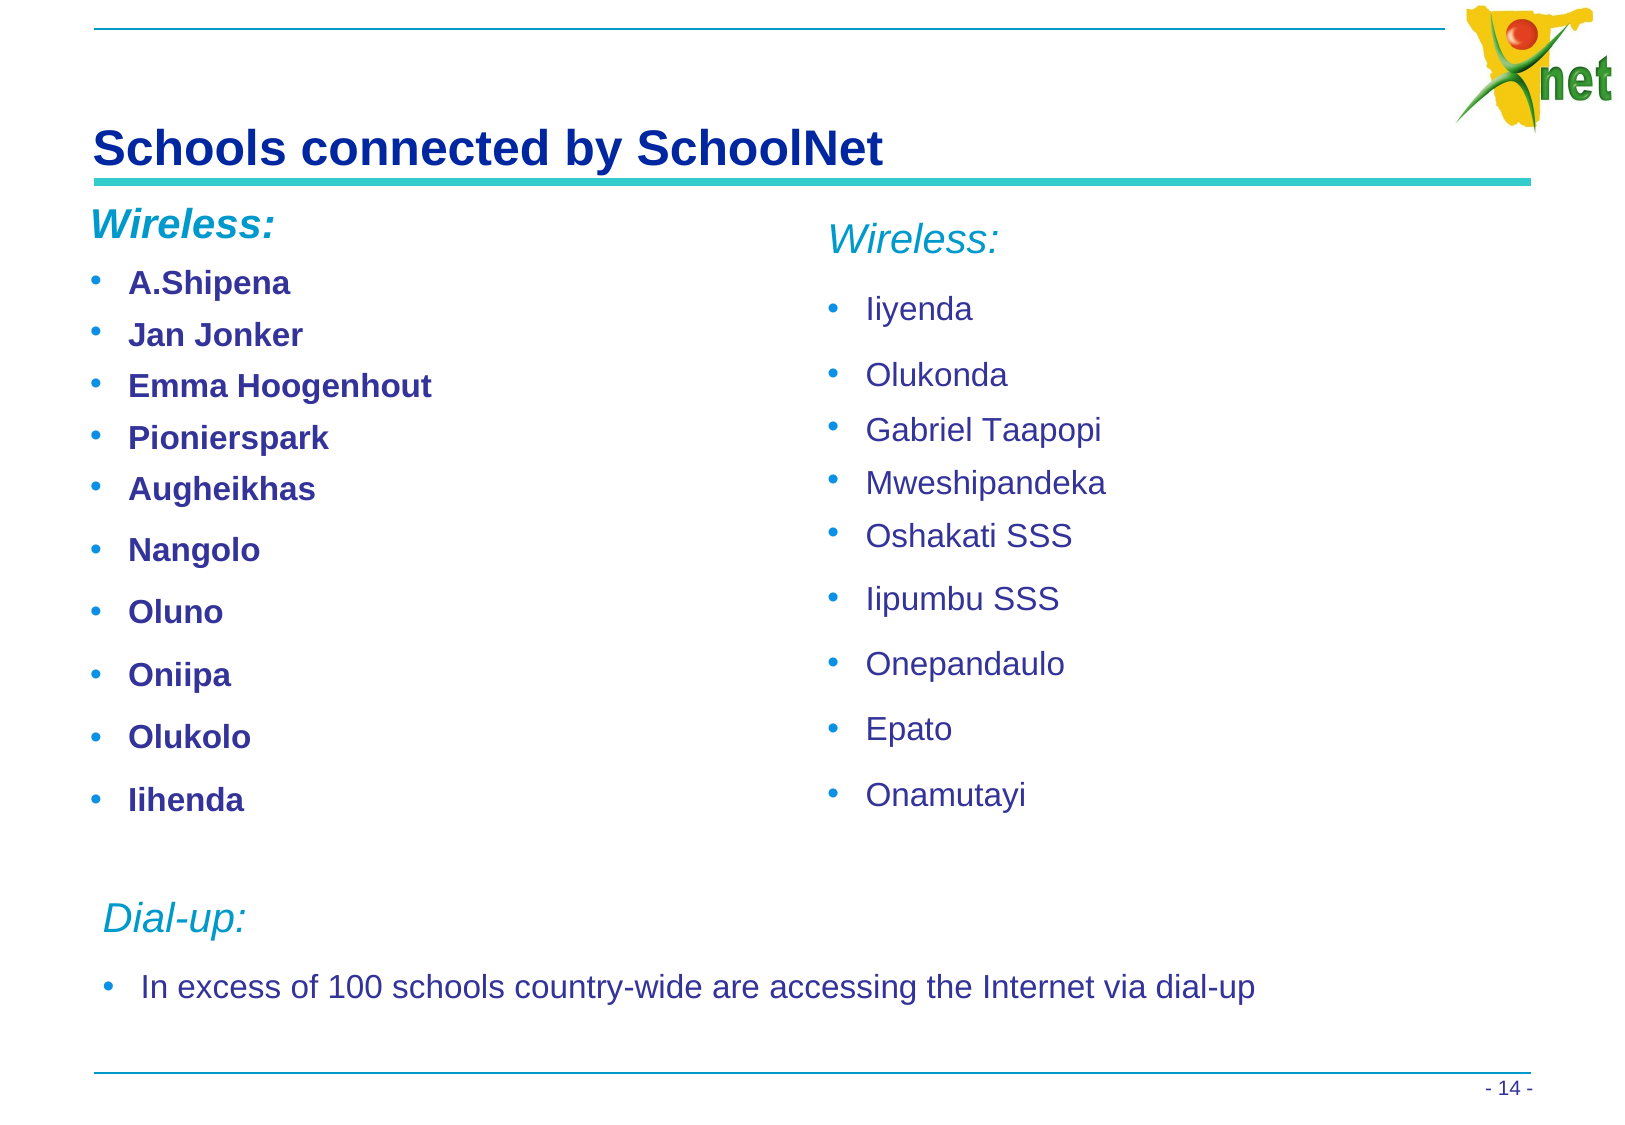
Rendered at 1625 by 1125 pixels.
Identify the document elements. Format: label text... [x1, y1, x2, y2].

title Schools connected by SchoolNet [82, 114, 1526, 181]
text_box Dial-up: In excess of 100 schools country-wide are accessing the Internet via dial-up [87, 890, 1533, 1014]
text_box Wireless: Iiyenda Olukonda Gabriel Taapopi Mweshipandeka Oshakati SSS Iipumbu SSS Onepandaulo Epato Onamutayi [812, 212, 1338, 821]
list Wireless: A.Shipena Jan Jonker Emma Hoogenhout Pionierspark Augheikhas Nangolo Oluno Oniipa Olukolo Iihenda [75, 199, 601, 906]
picture [1445, 0, 1625, 139]
